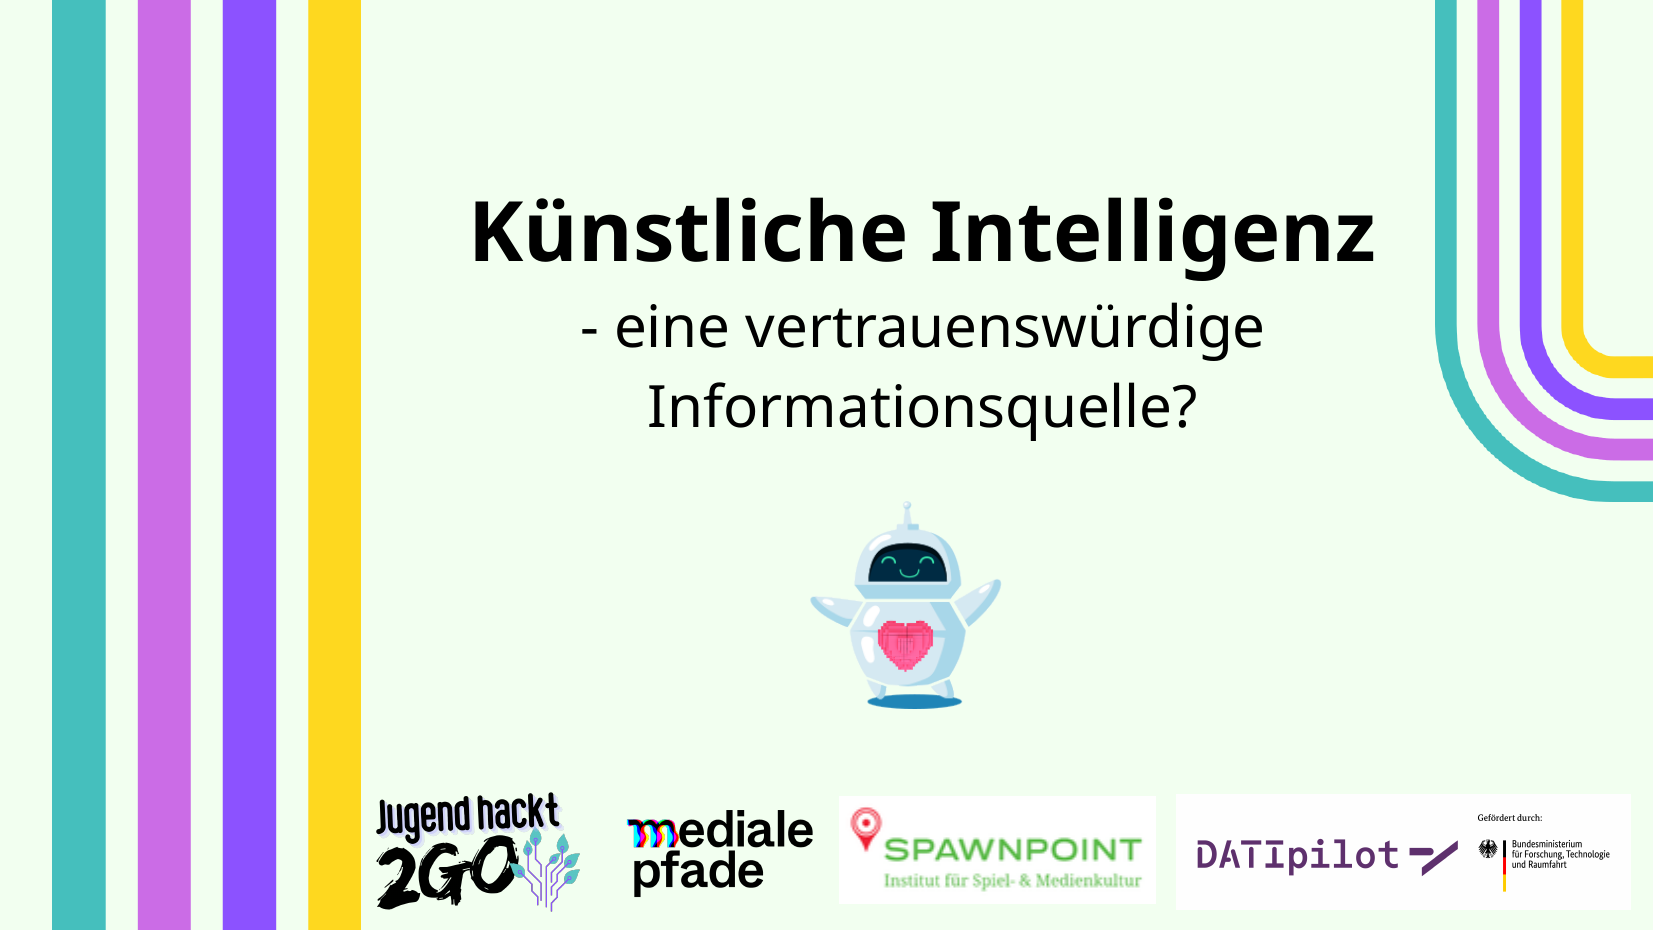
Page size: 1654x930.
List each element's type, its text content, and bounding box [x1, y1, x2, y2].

picture [1176, 794, 1631, 910]
picture [1435, 0, 1653, 502]
picture [52, 0, 1156, 930]
text_box Künstliche Intelligenz - eine vertrauenswürdige Informationsquelle? [344, 107, 1502, 547]
picture [807, 547, 1004, 709]
